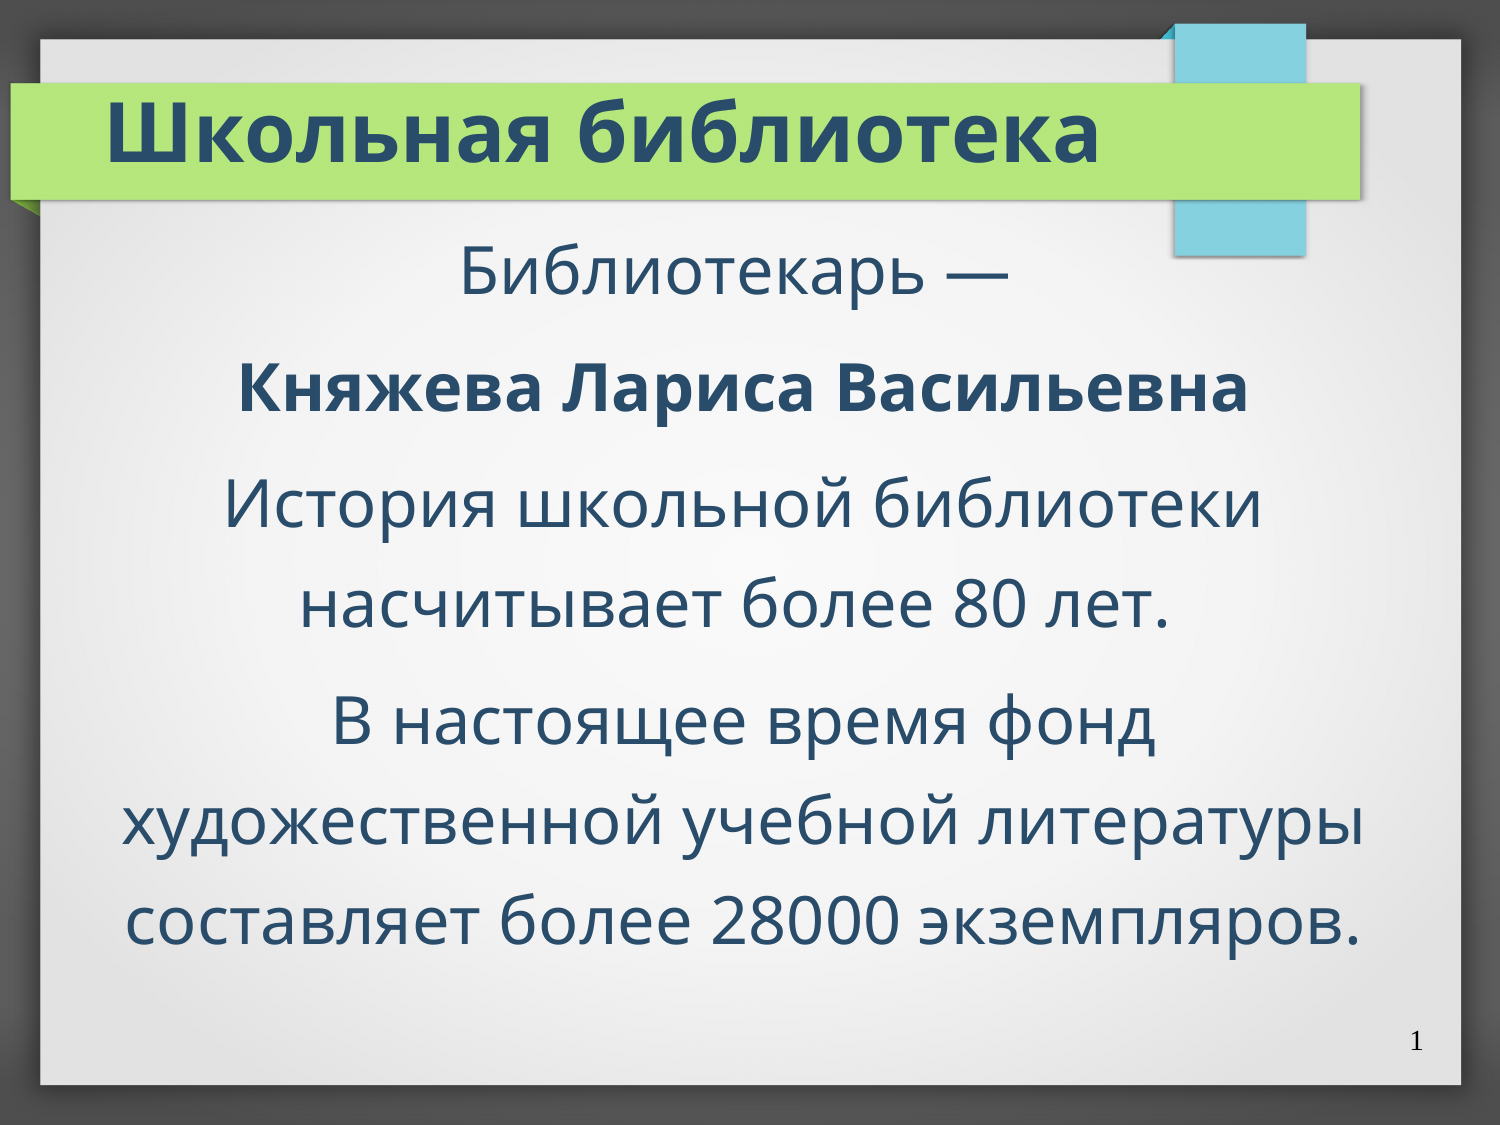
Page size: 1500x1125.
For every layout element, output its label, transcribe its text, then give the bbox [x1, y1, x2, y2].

text_box Школьная библиотека [87, 70, 1401, 188]
picture [0, 0, 1500, 1125]
text_box Библиотекарь — Княжева Лариса Васильевна История школьной библиотеки насчитывает более 80 лет. В настоящее время фонд художественной учебной литературы составляет более 28000 экземпляров. [59, 200, 1430, 1039]
